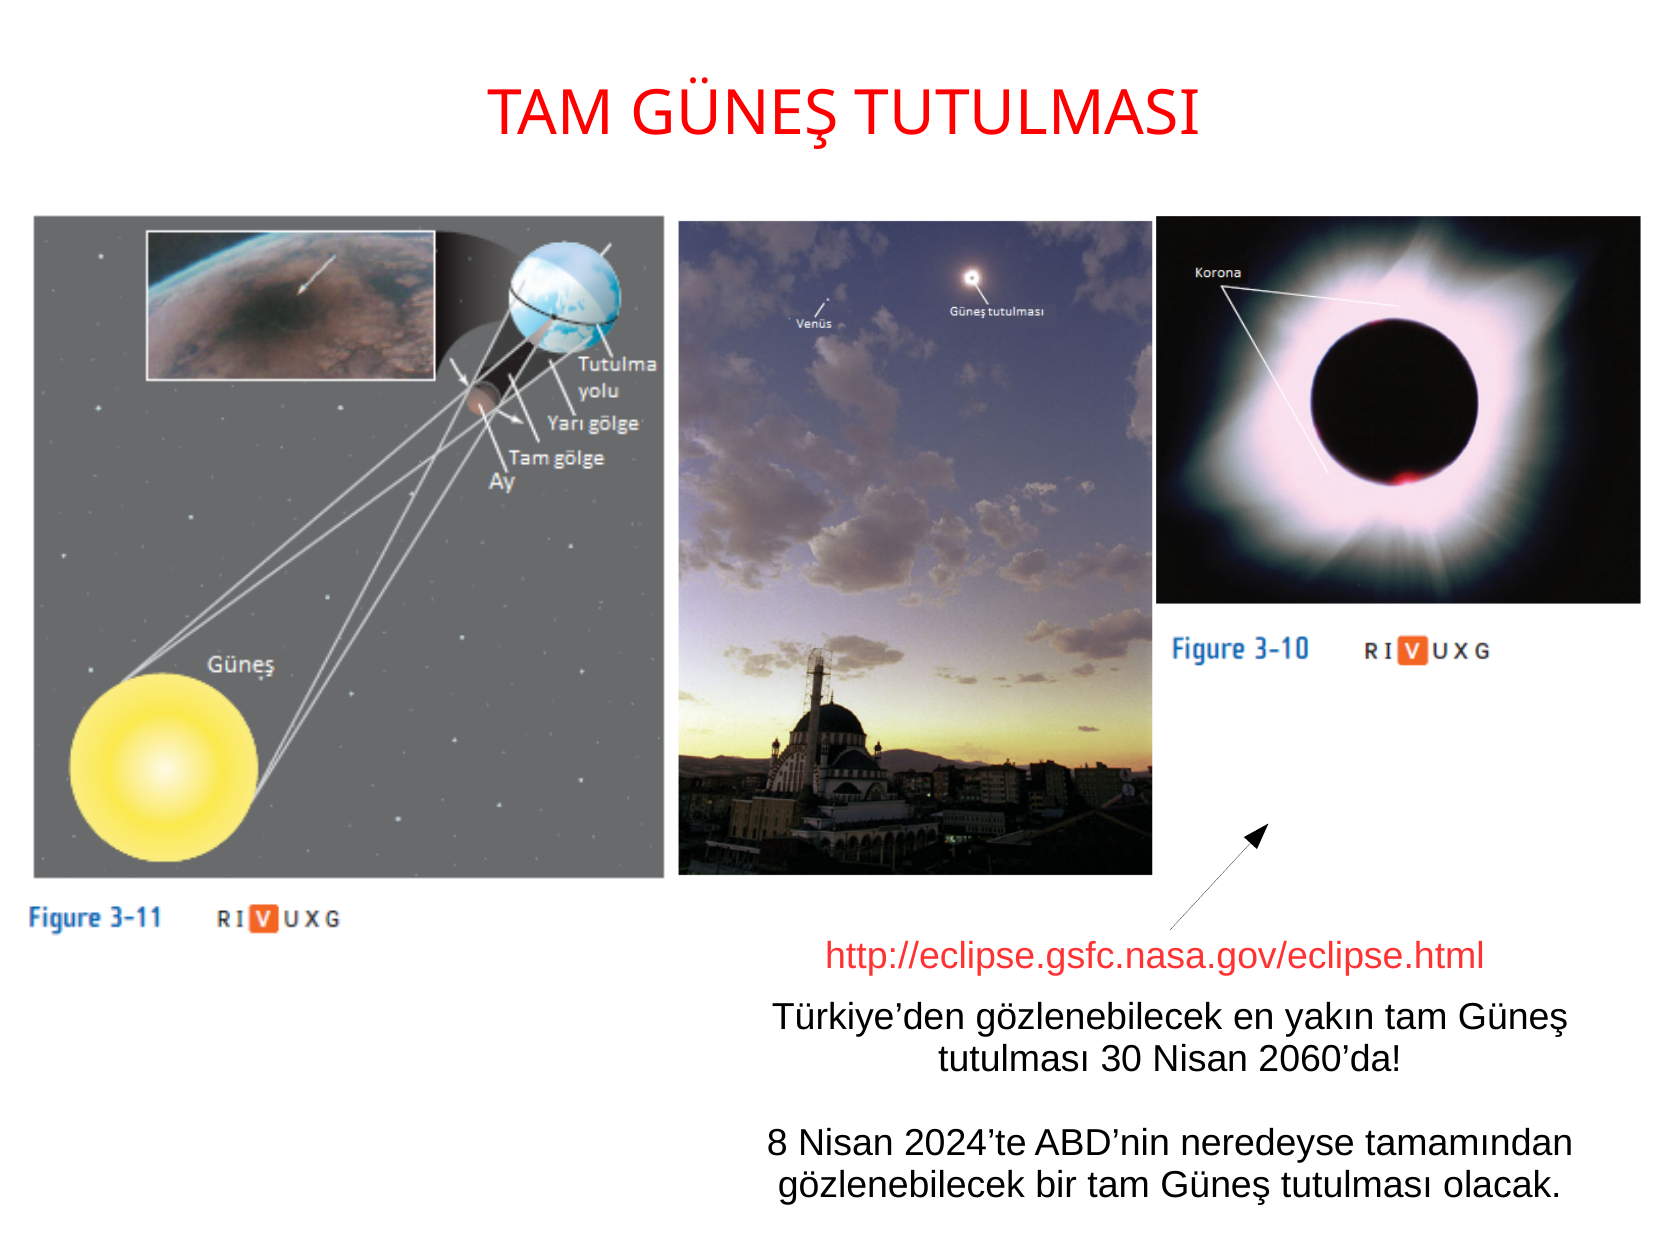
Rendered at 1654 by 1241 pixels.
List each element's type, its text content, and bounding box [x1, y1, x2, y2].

text_box http://eclipse.gsfc.nasa.gov/eclipse.html [780, 927, 1531, 987]
picture [1162, 621, 1501, 676]
text_box Türkiye’den gözlenebilecek en yakın tam Güneş tutulması 30 Nisan 2060’da! 8 Nisan 2024’te ABD’nin neredeyse tamamından gözlenebilecek bir tam Güneş tutulması olacak. [750, 987, 1591, 1213]
picture [14, 186, 1643, 961]
title TAM GÜNEŞ TUTULMASI [82, 43, 1571, 176]
